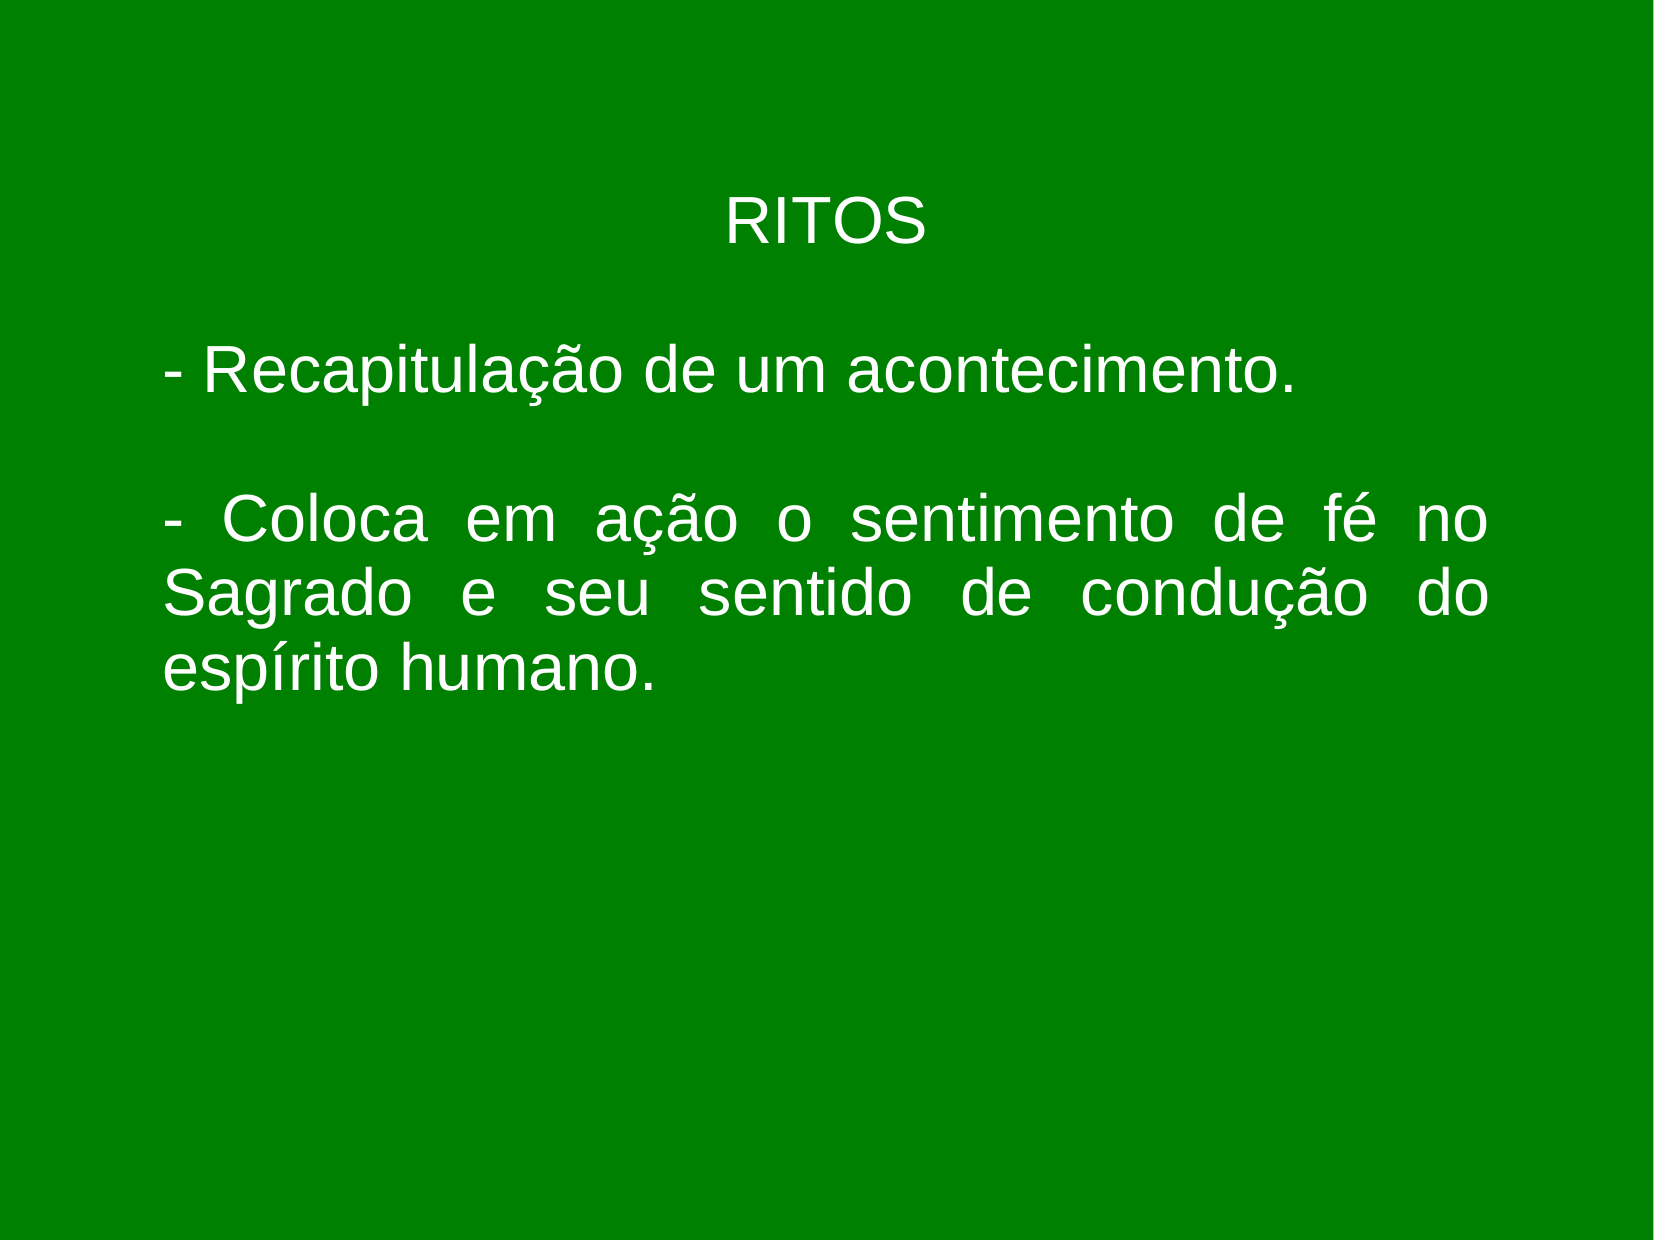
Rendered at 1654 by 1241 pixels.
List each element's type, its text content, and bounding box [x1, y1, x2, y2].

text_box RITOS - Recapitulação de um acontecimento. - Coloca em ação o sentimento de fé no Sagrado e seu sentido de condução do espírito humano. [147, 177, 1506, 791]
